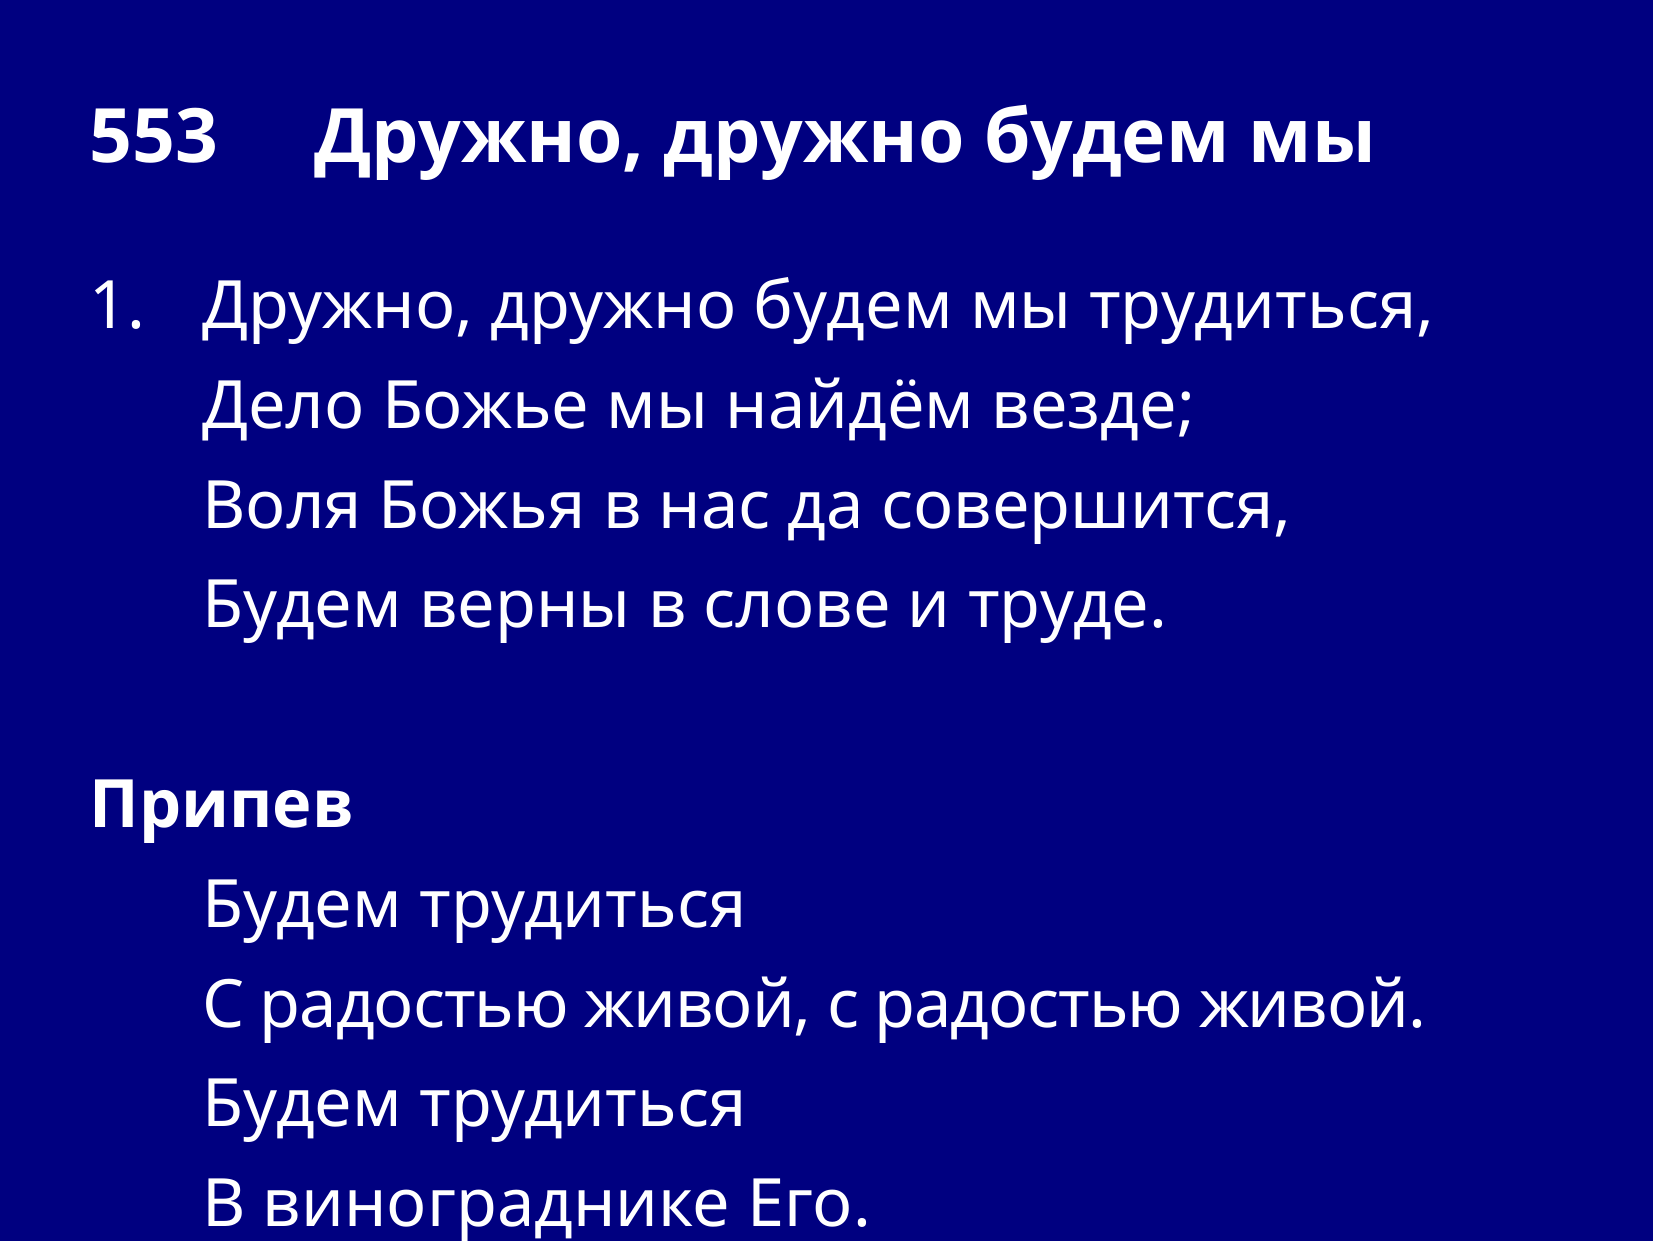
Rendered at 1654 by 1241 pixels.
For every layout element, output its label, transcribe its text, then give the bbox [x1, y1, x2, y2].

text_box 1. Дружно, дружно будем мы трудиться, Дело Божье мы найдём везде; Воля Божья в нас да совершится, Будем верны в слове и труде. Припев Будем трудиться С радостью живой, с радостью живой. Будем трудиться В винограднике Его. [75, 188, 1576, 1163]
text_box 553 Дружно, дружно будем мы [75, 75, 1576, 188]
